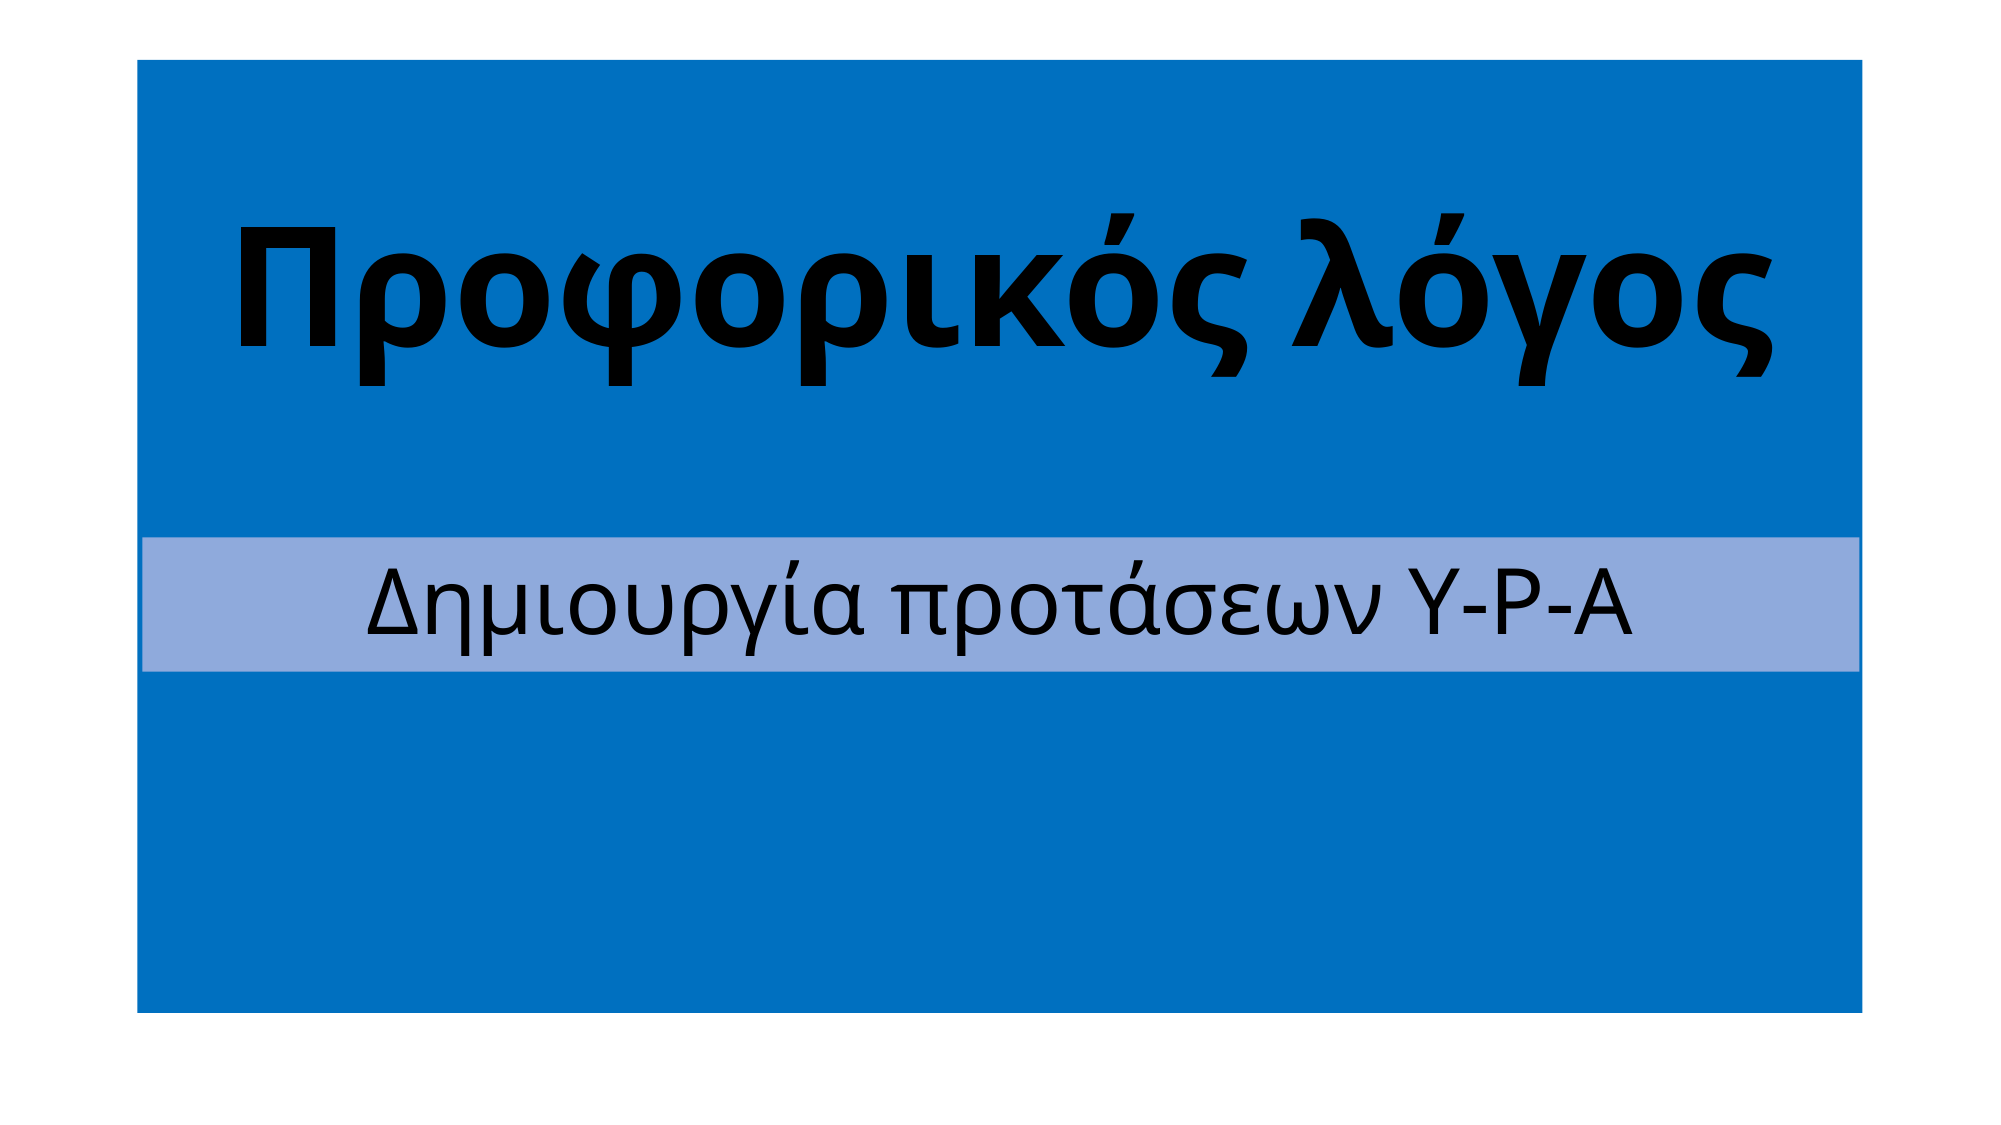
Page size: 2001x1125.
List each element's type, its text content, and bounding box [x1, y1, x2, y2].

text_box Δημιουργία προτάσεων Υ-Ρ-Α [142, 537, 1860, 672]
title Προφορικός λόγος [137, 59, 1863, 1013]
